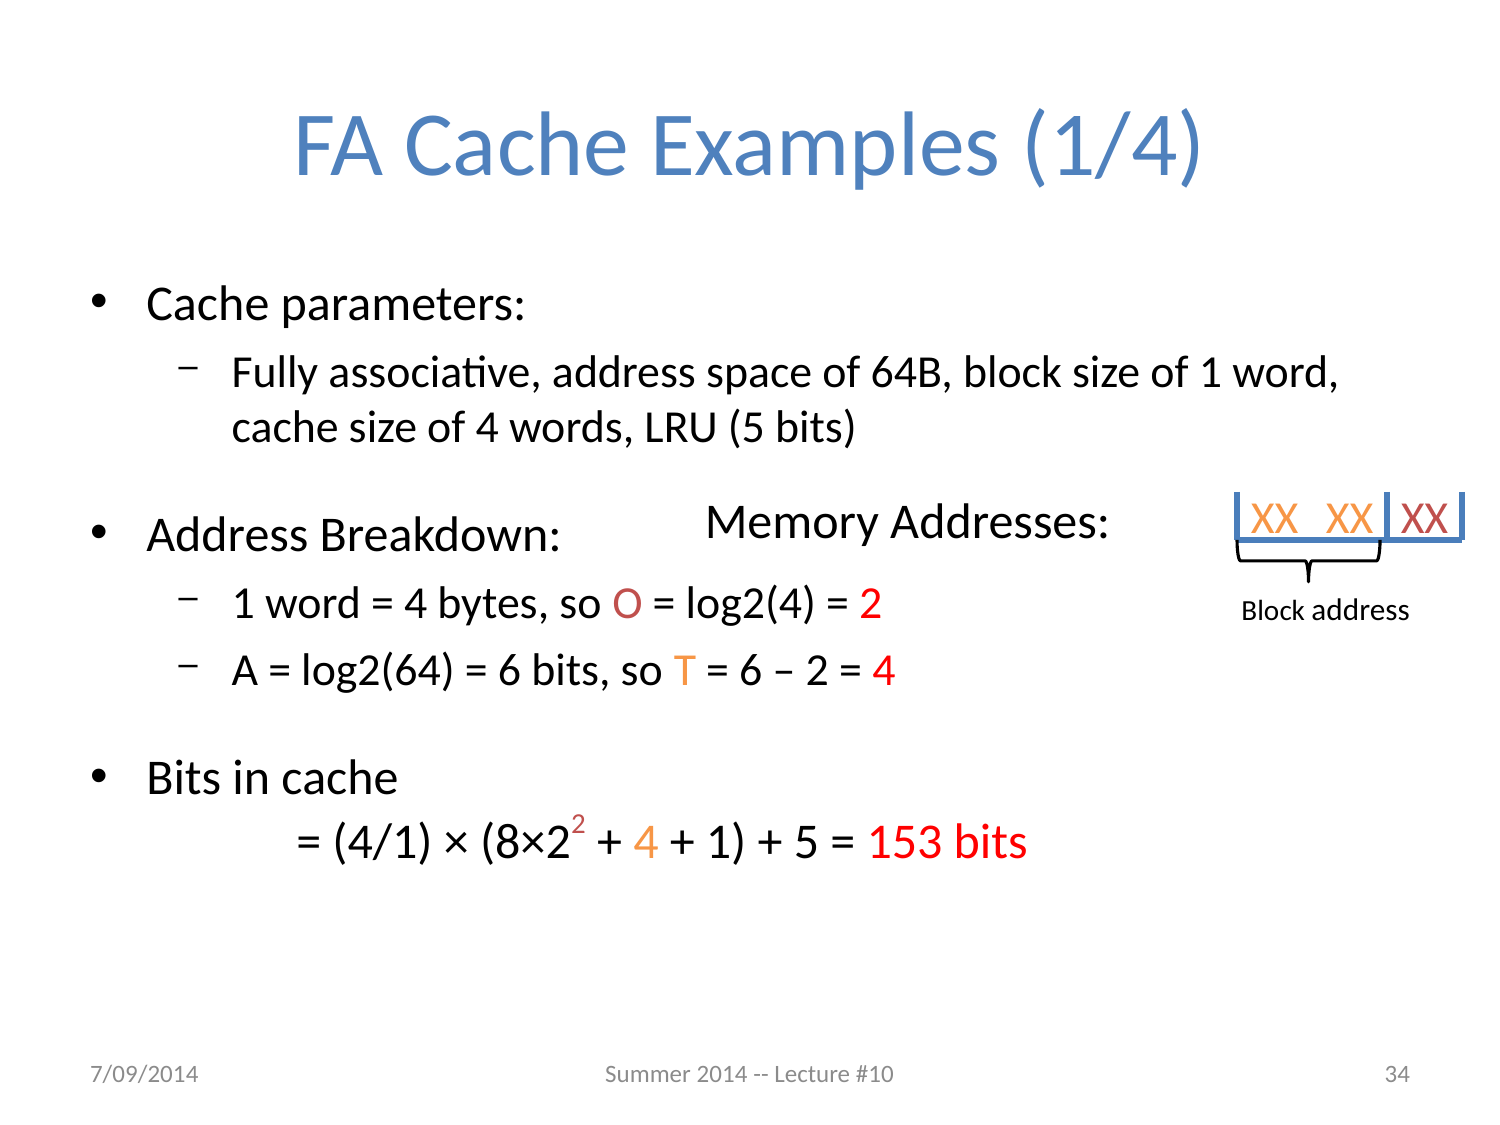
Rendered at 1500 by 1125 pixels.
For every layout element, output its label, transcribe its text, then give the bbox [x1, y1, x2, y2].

text_box Memory Addresses: [689, 481, 1235, 557]
text_box XX [1312, 479, 1387, 540]
slide_number 7/09/2014 [75, 1042, 425, 1103]
slide_number <number> [1074, 1042, 1425, 1103]
list Cache parameters: Fully associative, address space of 64B, block size of 1 word, cache size of 4 words, LRU (5 bits) Address Breakdown: 1 word = 4 bytes, so O = log2(4) = 2 A = log2(64) = 6 bits, so T = 6 – 2 = 4 Bits in cache = (4/1) × (8×22 + 4 + 1) + 5 = 153 bits [75, 262, 1425, 1073]
text_box XX [1387, 479, 1462, 540]
title FA Cache Examples (1/4) [75, 45, 1425, 233]
text_box Block address [1180, 581, 1471, 634]
footer Summer 2014 -- Lecture #10 [512, 1042, 988, 1103]
text_box XX [1237, 479, 1312, 540]
